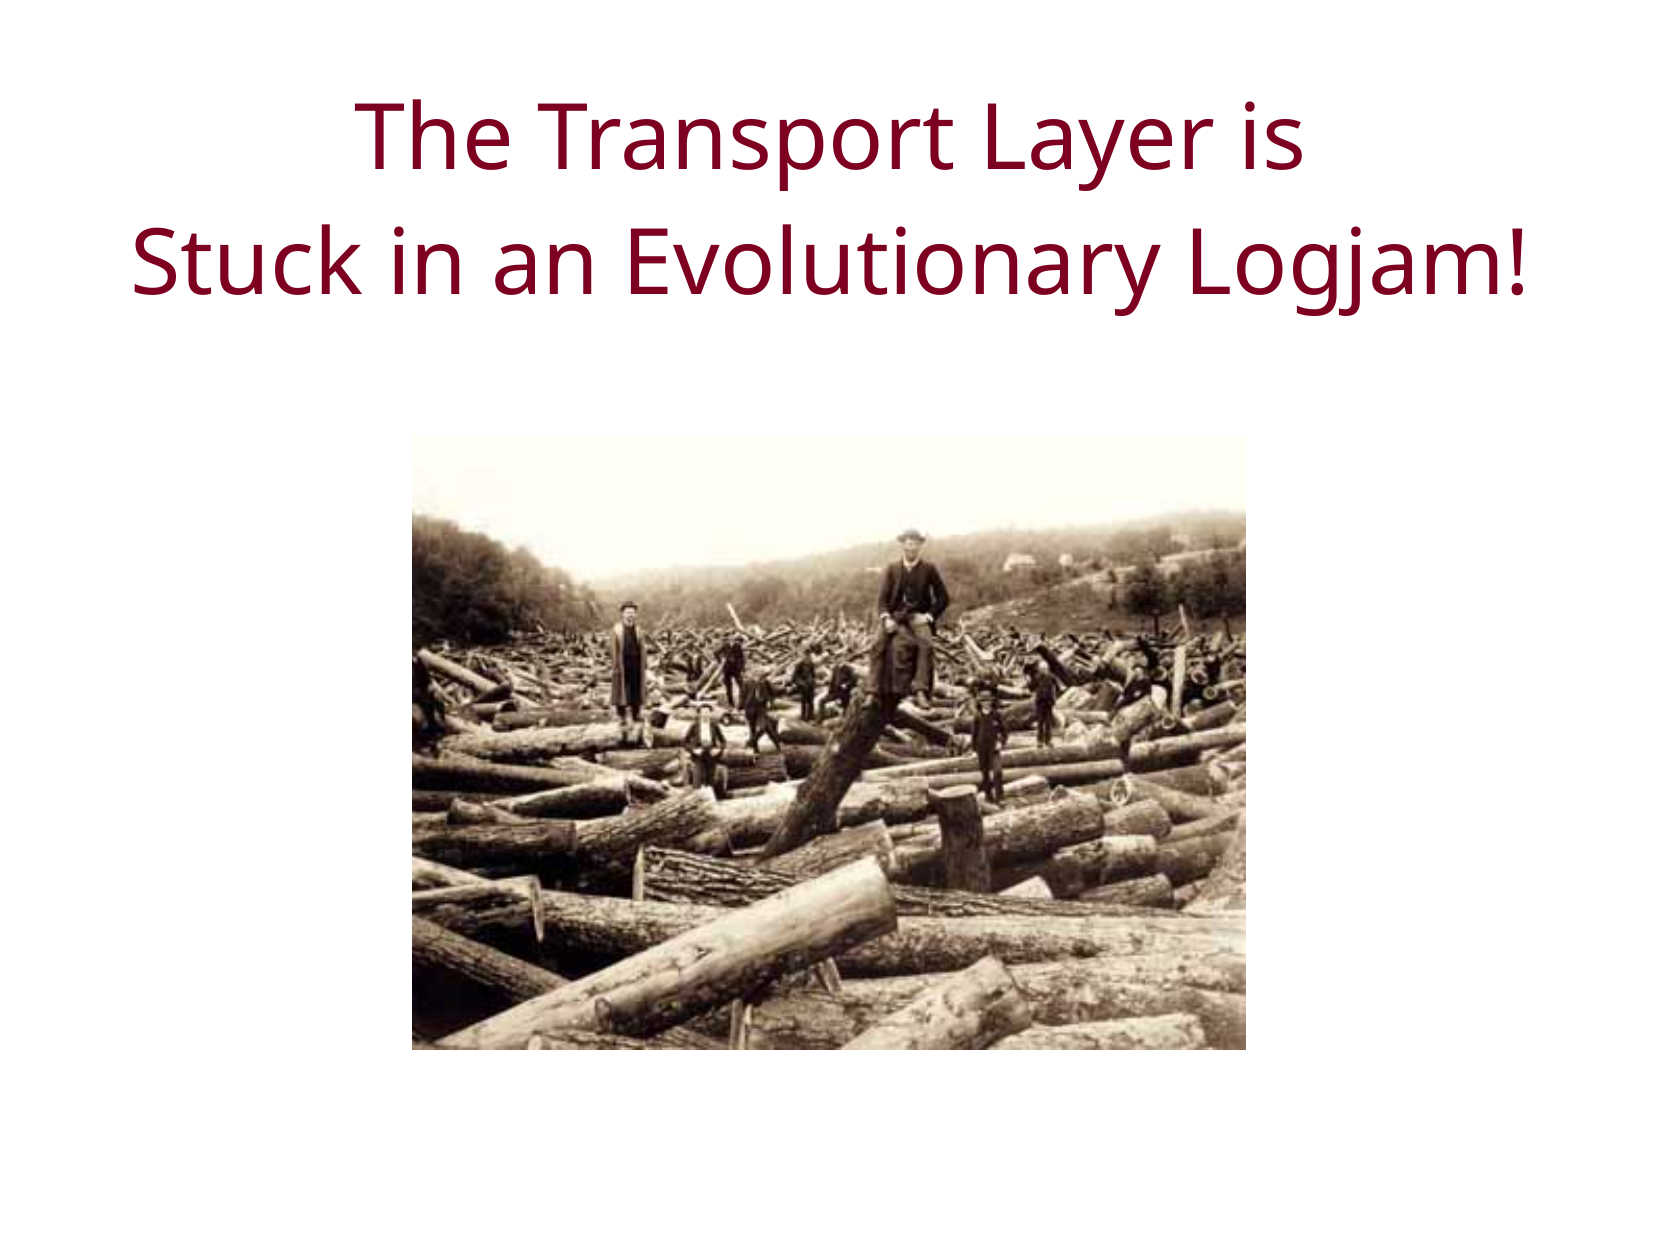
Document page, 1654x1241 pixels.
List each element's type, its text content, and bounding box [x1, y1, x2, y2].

picture [412, 435, 1246, 1051]
title The Transport Layer is Stuck in an Evolutionary Logjam! [86, 91, 1576, 302]
